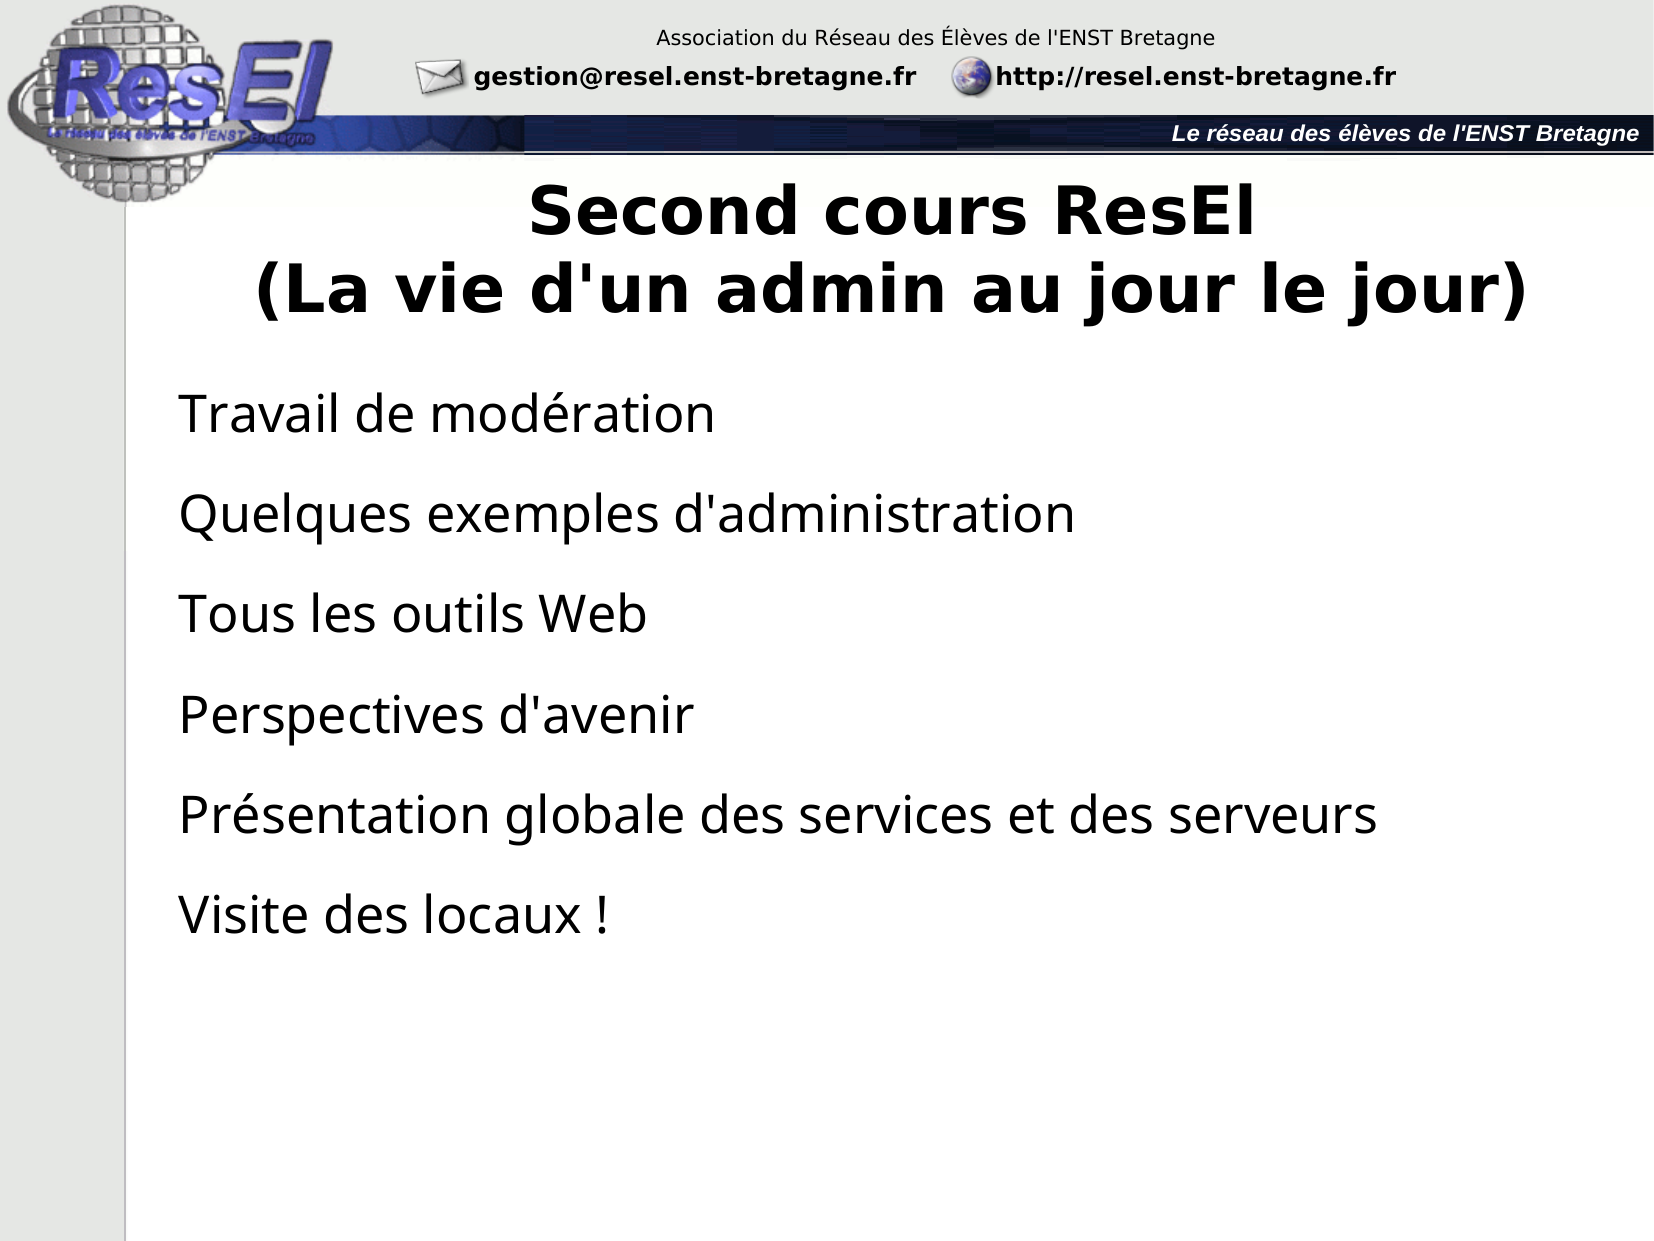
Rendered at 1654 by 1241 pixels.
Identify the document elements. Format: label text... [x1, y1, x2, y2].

picture [0, 0, 1654, 1241]
list Travail de modération Quelques exemples d'administration Tous les outils Web Perspectives d'avenir Présentation globale des services et des serveurs Visite des locaux ! [161, 376, 1619, 1198]
title Second cours ResEl (La vie d'un admin au jour le jour) [195, 169, 1590, 333]
